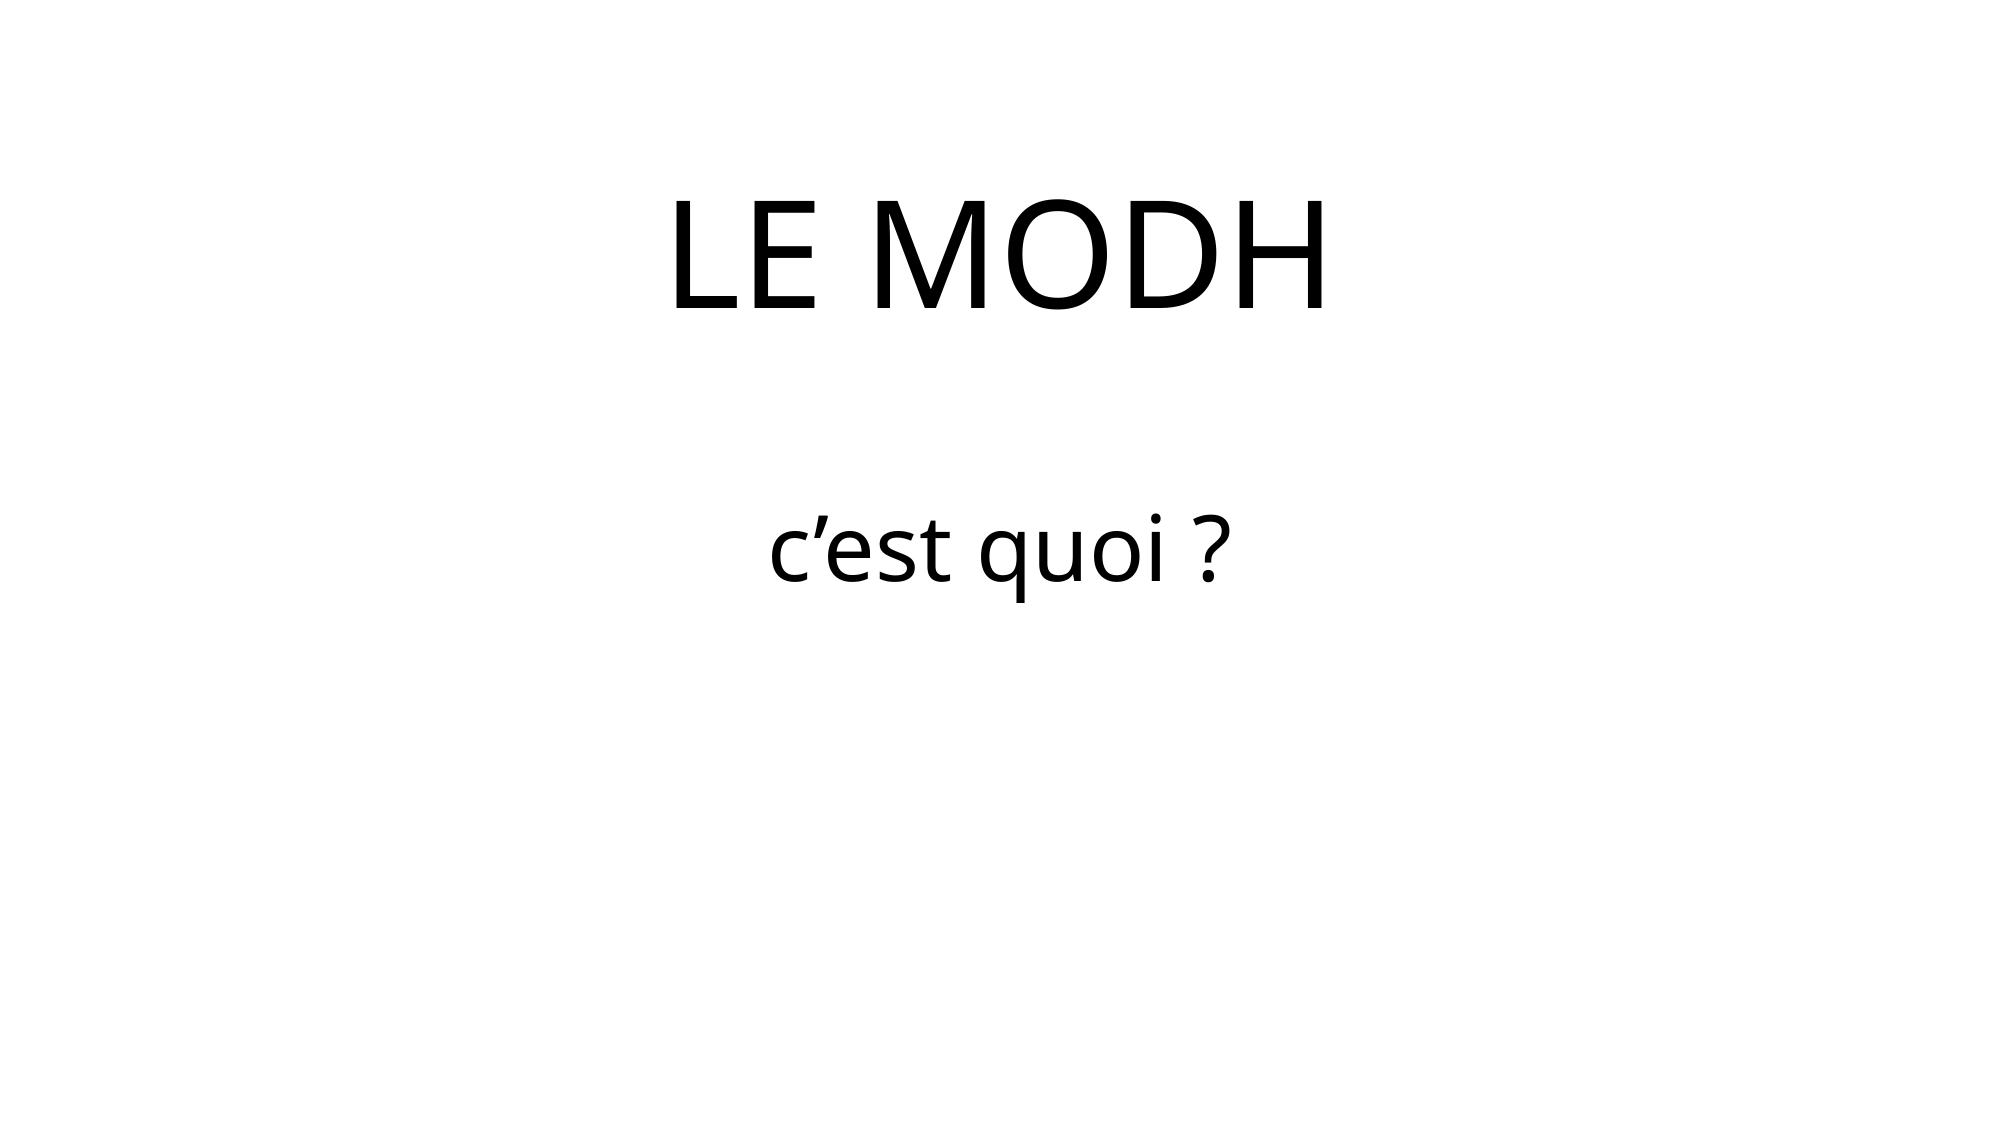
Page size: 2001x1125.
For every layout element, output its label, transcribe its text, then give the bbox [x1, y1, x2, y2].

title LE MODH c’est quoi ? [137, 137, 1863, 1125]
